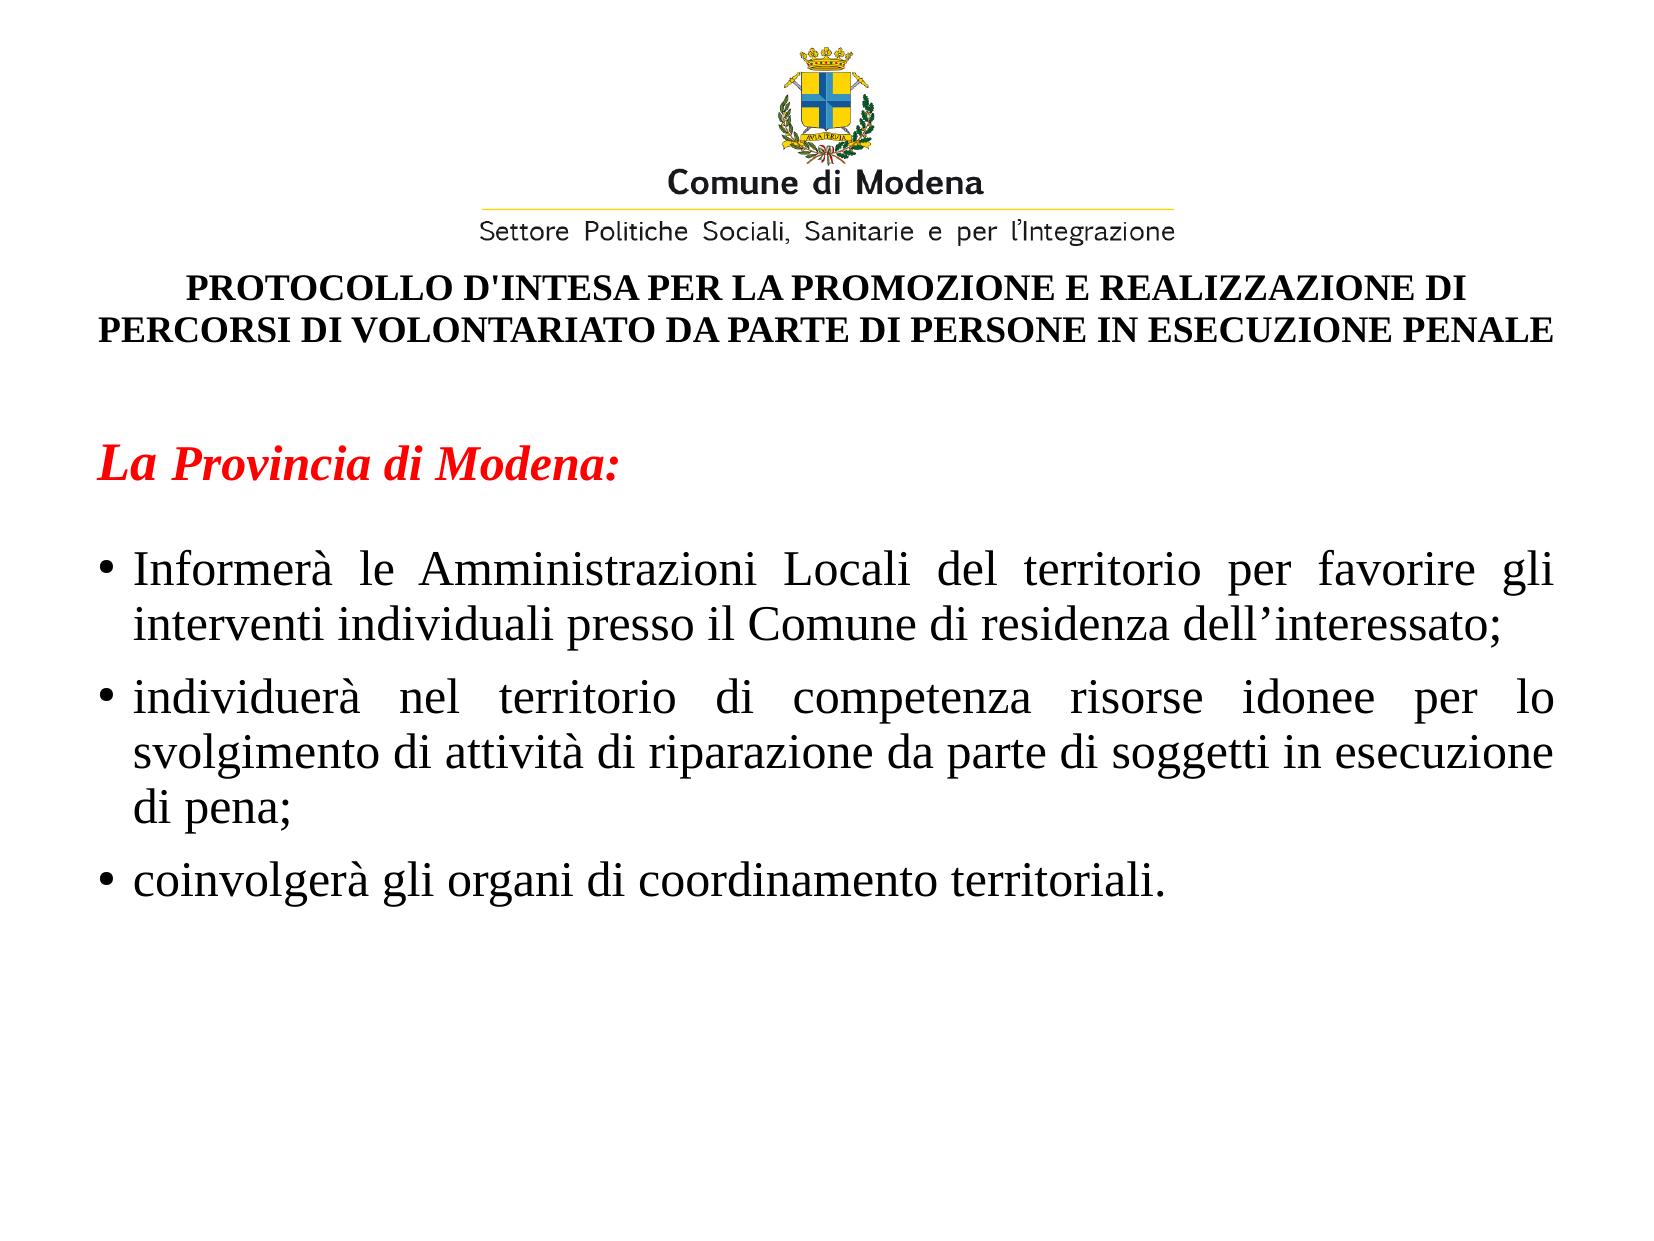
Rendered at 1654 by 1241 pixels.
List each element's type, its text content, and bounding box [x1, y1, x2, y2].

text_box La Provincia di Modena: Informerà le Amministrazioni Locali del territorio per favorire gli interventi individuali presso il Comune di residenza dell’interessato; individuerà nel territorio di competenza risorse idonee per lo svolgimento di attività di riparazione da parte di soggetti in esecuzione di pena; coinvolgerà gli organi di coordinamento territoriali. [82, 425, 1571, 922]
text_box PROTOCOLLO D'INTESA PER LA PROMOZIONE E REALIZZAZIONE DI PERCORSI DI VOLONTARIATO DA PARTE DI PERSONE IN ESECUZIONE PENALE [76, 259, 1577, 360]
picture [478, 47, 1176, 249]
